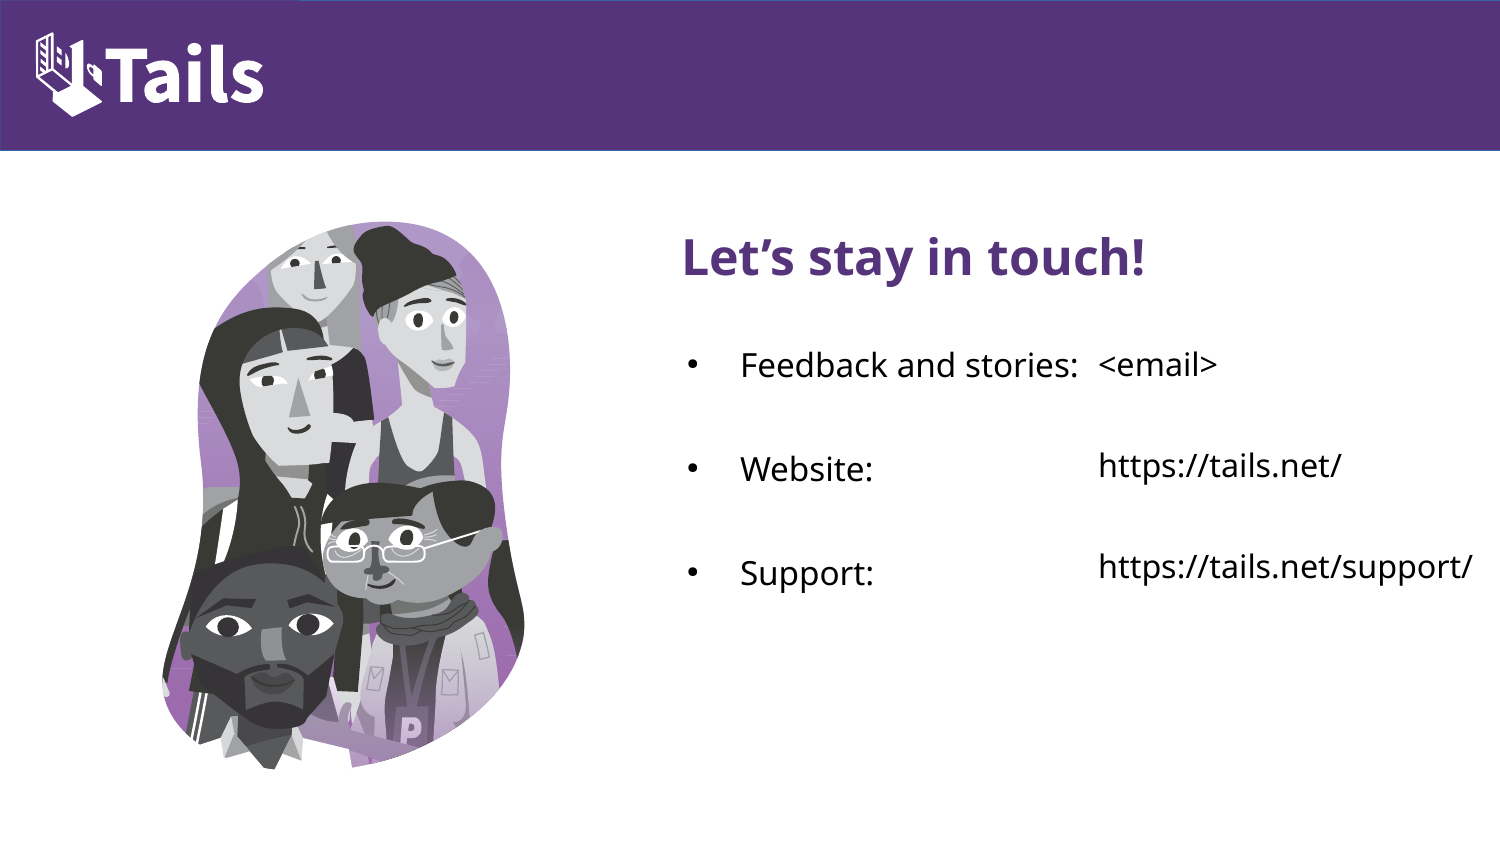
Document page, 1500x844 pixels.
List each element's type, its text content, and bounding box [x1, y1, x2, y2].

picture [155, 214, 532, 778]
title Let’s stay in touch! [680, 197, 1426, 314]
list Feedback and stories: Website: Support: [669, 335, 1029, 605]
list <email> https://tails.net/ https://tails.net/support/ [1029, 335, 1485, 605]
